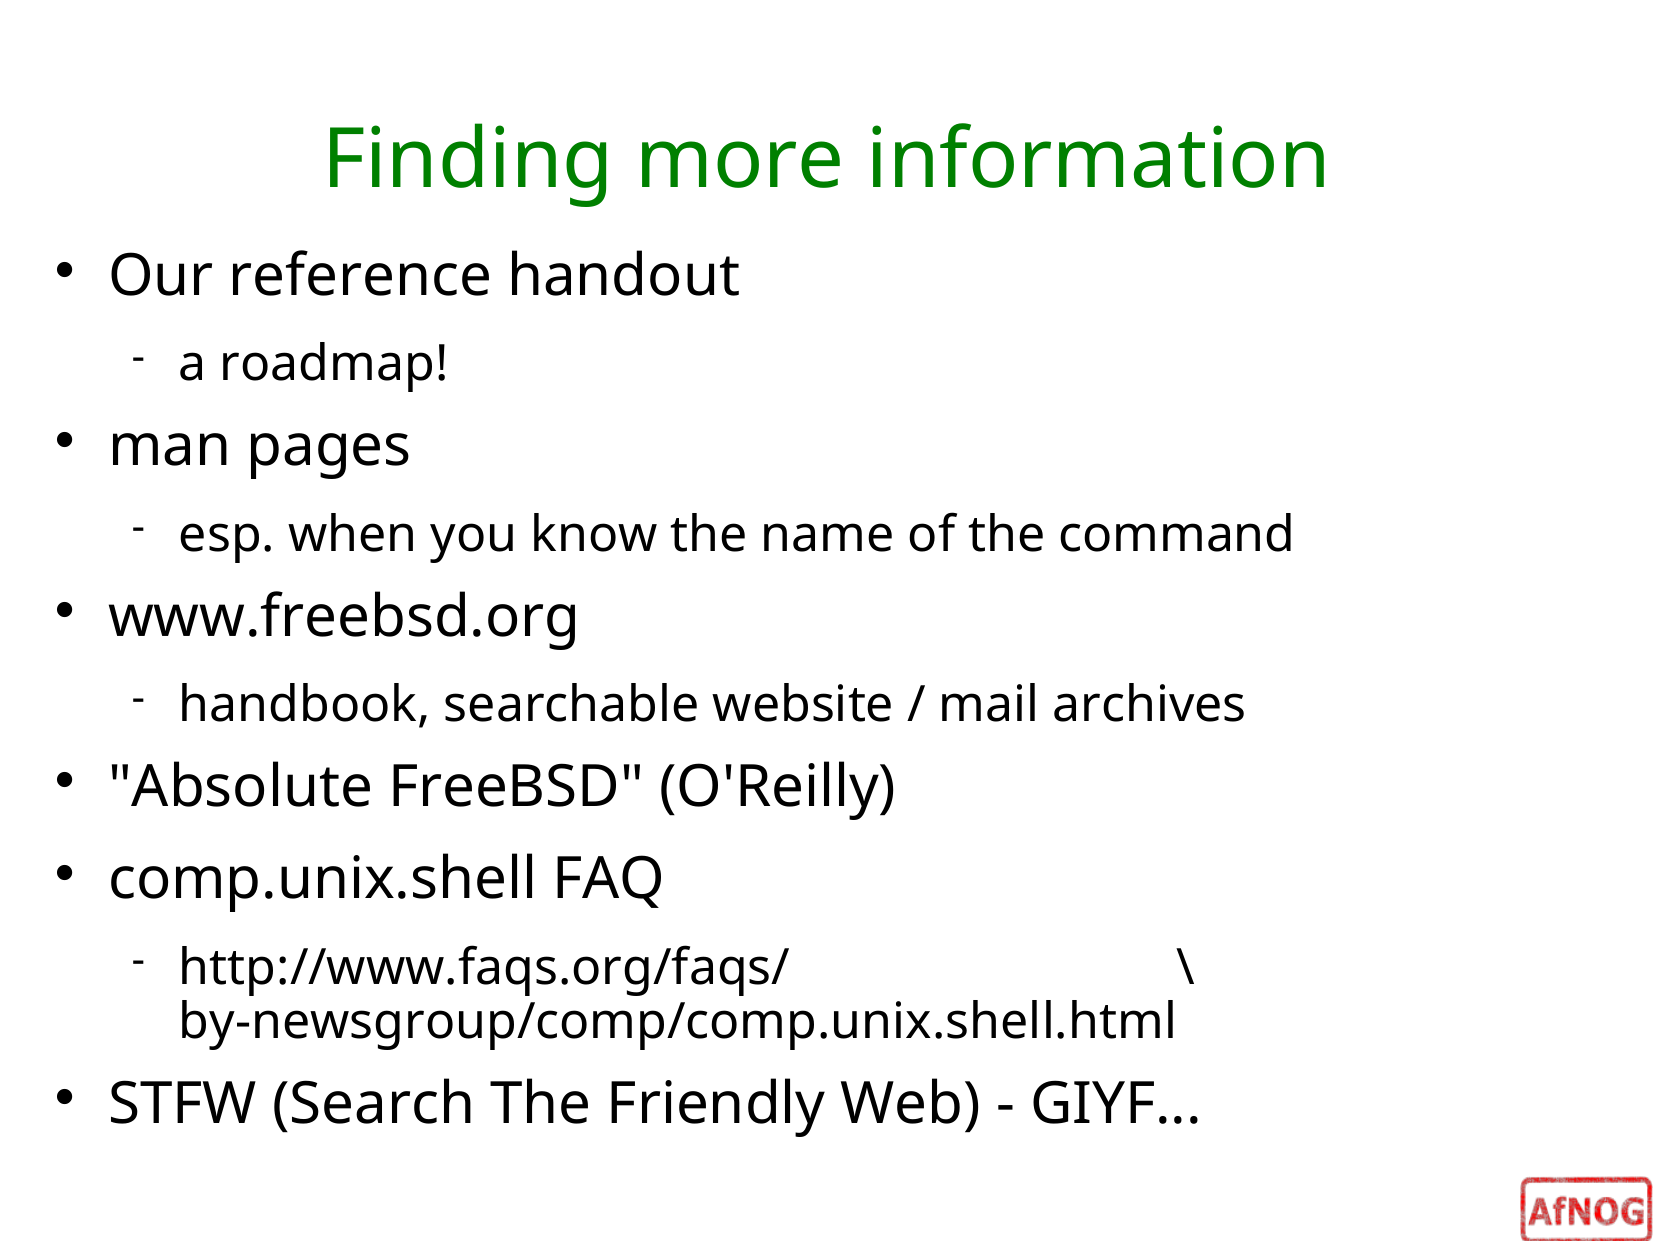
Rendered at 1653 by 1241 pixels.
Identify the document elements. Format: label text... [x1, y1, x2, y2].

text_box Finding more information [121, 73, 1533, 239]
picture [1519, 1175, 1653, 1241]
text_box Our reference handout a roadmap! man pages esp. when you know the name of the command www.freebsd.org handbook, searchable website / mail archives "Absolute FreeBSD" (O'Reilly) comp.unix.shell FAQ http://www.faqs.org/faqs/ \ by-newsgroup/comp/comp.unix.shell.html STFW (Search The Friendly Web) - GIYF... [37, 239, 1613, 1136]
